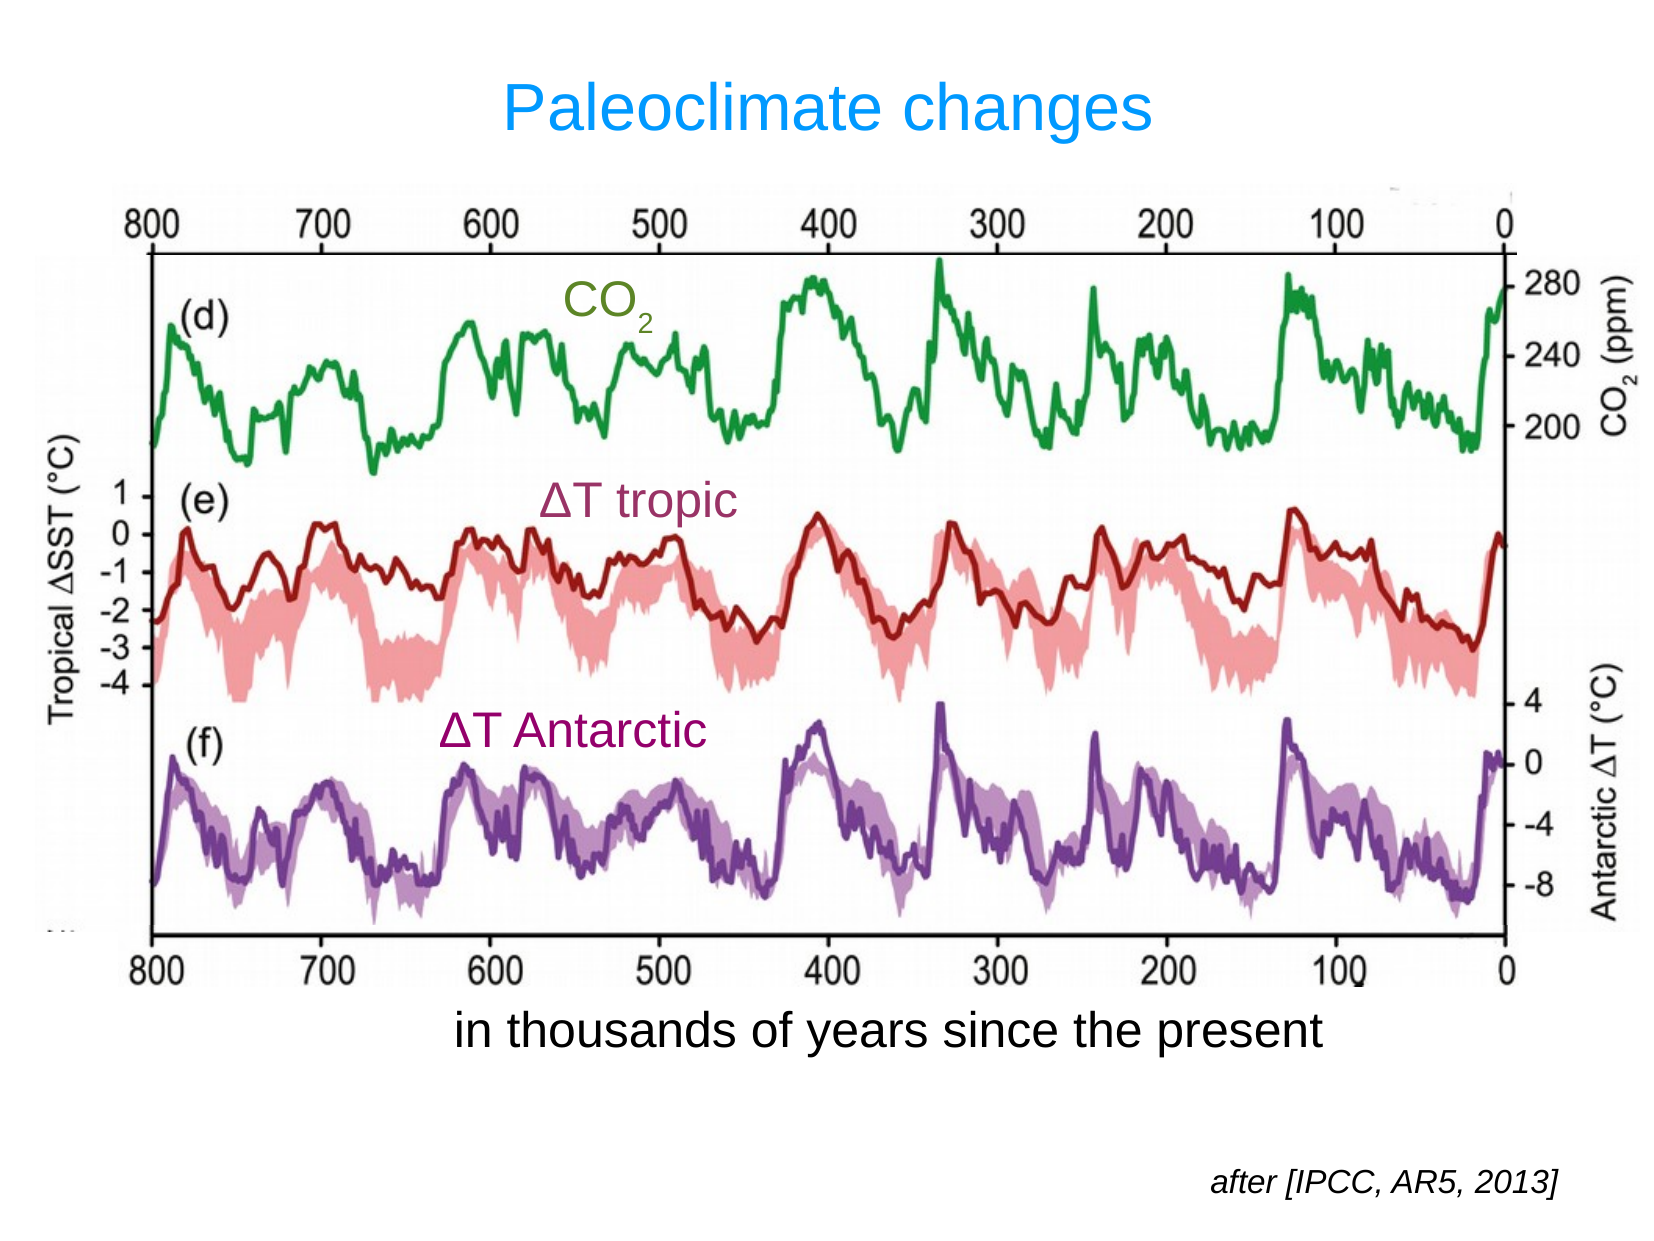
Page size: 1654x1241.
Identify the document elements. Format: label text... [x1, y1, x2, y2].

text_box CO2 [547, 264, 728, 351]
text_box ΔT Antarctic [423, 695, 949, 782]
text_box after [IPCC, AR5, 2013] [1195, 1156, 1630, 1209]
text_box in thousands of years since the present [382, 994, 1396, 1066]
picture [35, 183, 1640, 988]
title Paleoclimate changes [39, 33, 1618, 125]
text_box ΔT tropic [524, 464, 1049, 552]
